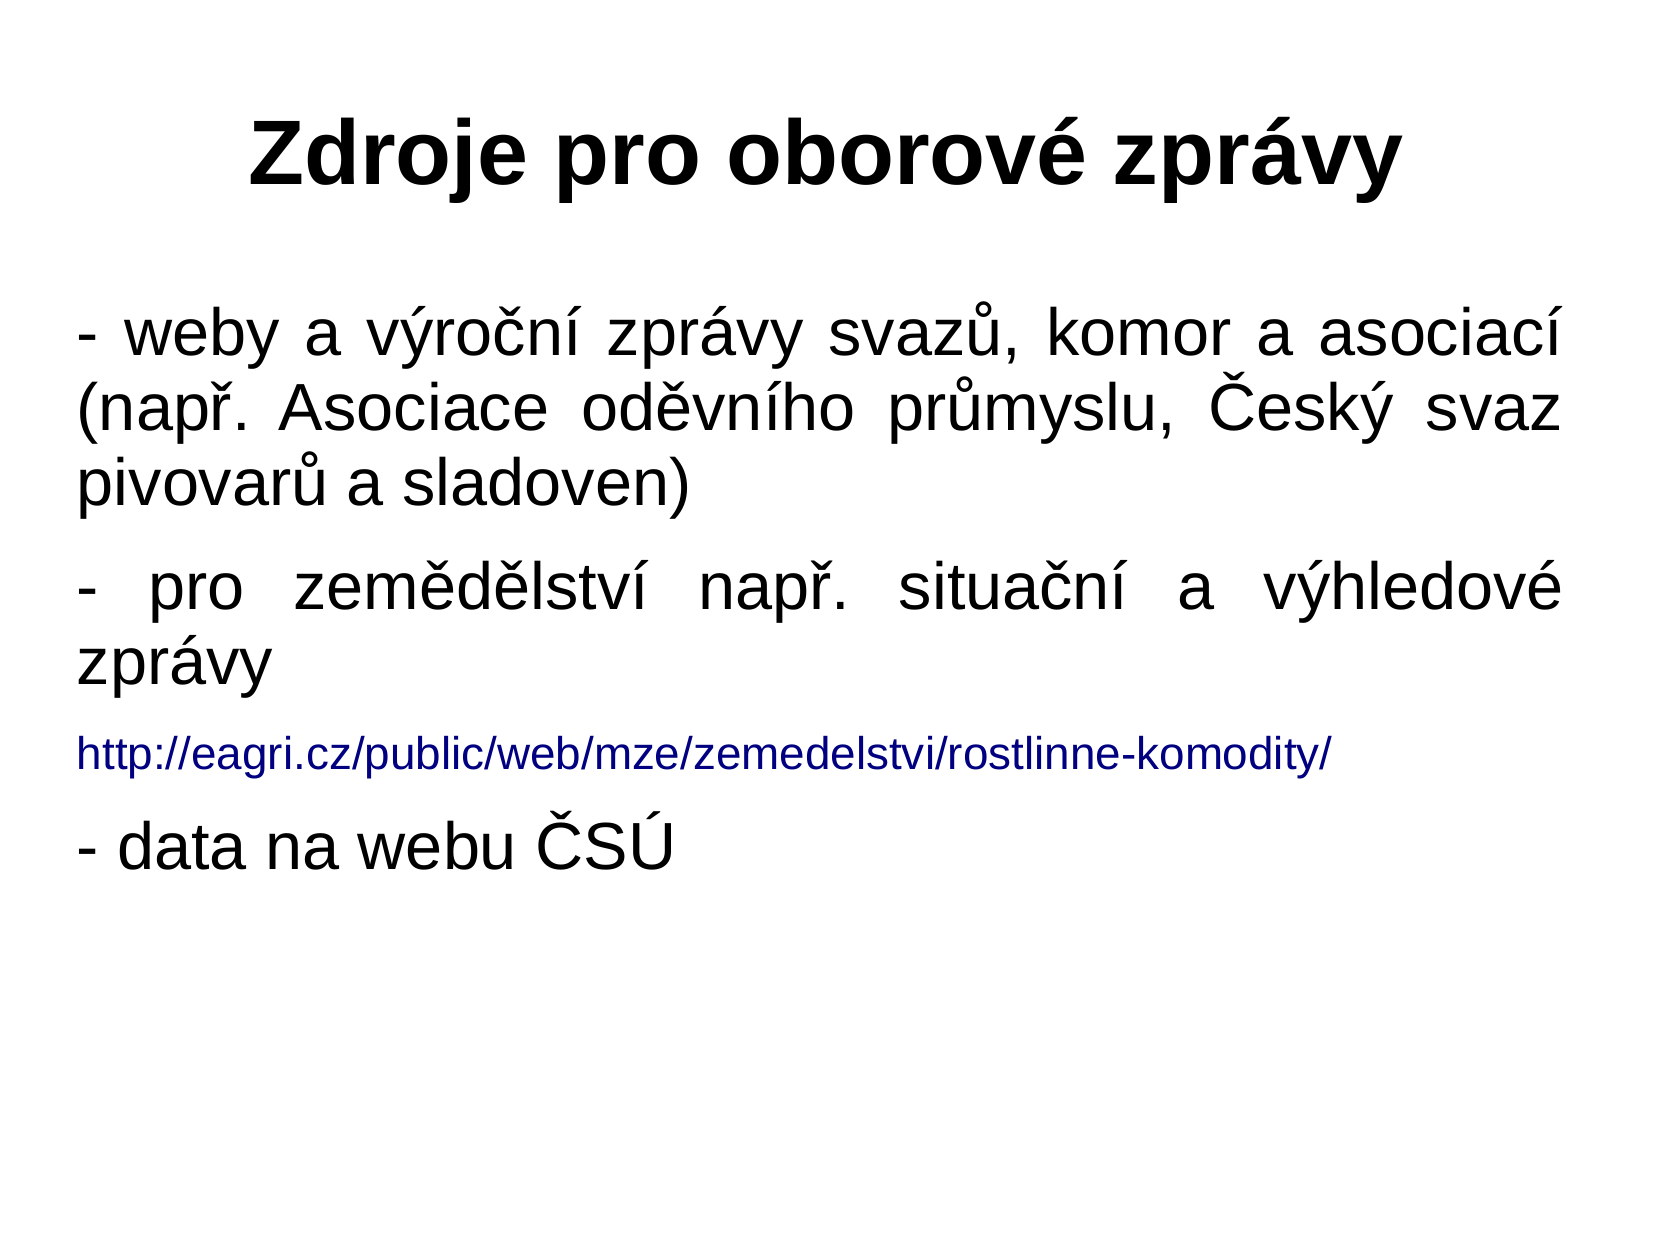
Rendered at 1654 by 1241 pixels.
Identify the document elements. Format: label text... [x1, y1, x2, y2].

list - weby a výroční zprávy svazů, komor a asociací (např. Asociace oděvního průmyslu, Český svaz pivovarů a sladoven) - pro zemědělství např. situační a výhledové zprávy http://eagri.cz/public/web/mze/zemedelstvi/rostlinne-komodity/ - data na webu ČSÚ [76, 295, 1565, 1114]
title Zdroje pro oborové zprávy [82, 49, 1571, 257]
